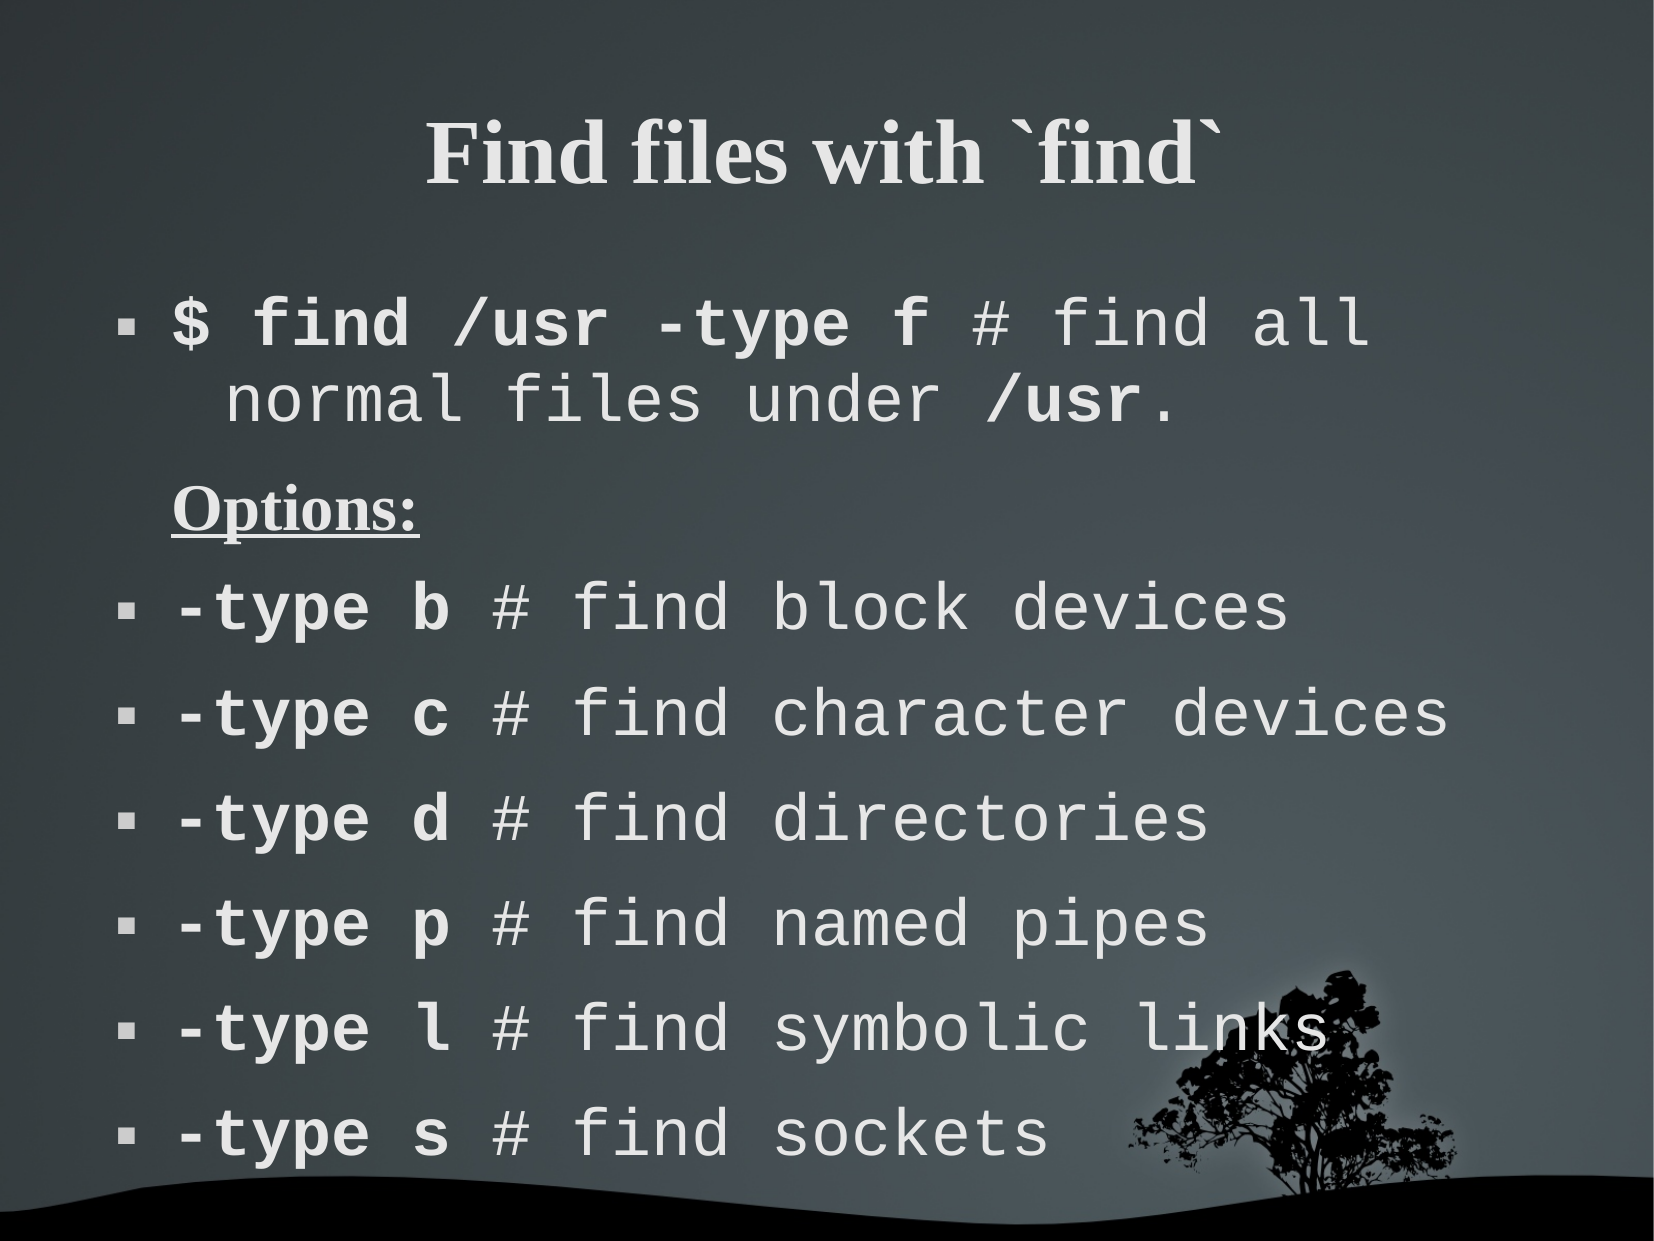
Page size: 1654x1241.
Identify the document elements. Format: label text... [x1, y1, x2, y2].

picture [0, 0, 1654, 1241]
title Find files with `find` [82, 33, 1571, 273]
list $ find /usr -type f # find all normal files under /usr. Options: -type b # find block devices -type c # find character devices -type d # find directories -type p # find named pipes -type l # find symbolic links -type s # find sockets [82, 290, 1571, 1181]
